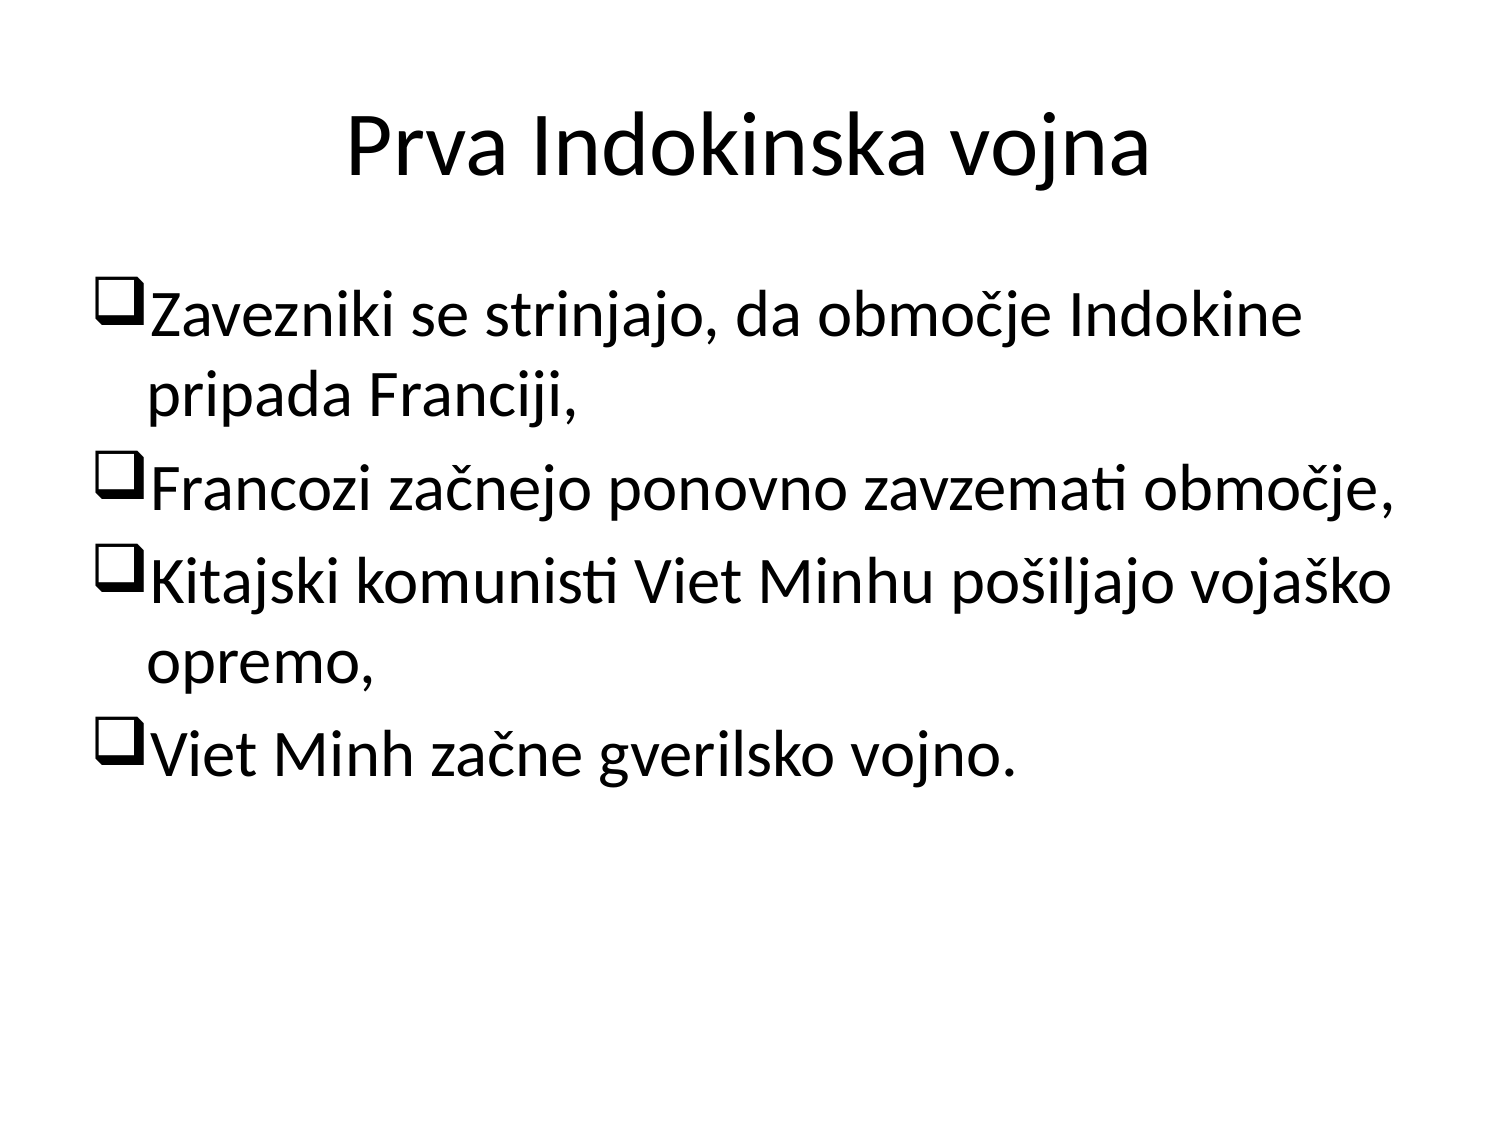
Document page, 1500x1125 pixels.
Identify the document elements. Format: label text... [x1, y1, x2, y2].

list Zavezniki se strinjajo, da območje Indokine pripada Franciji, Francozi začnejo ponovno zavzemati območje, Kitajski komunisti Viet Minhu pošiljajo vojaško opremo, Viet Minh začne gverilsko vojno. [75, 262, 1425, 1005]
title Prva Indokinska vojna [75, 45, 1425, 233]
